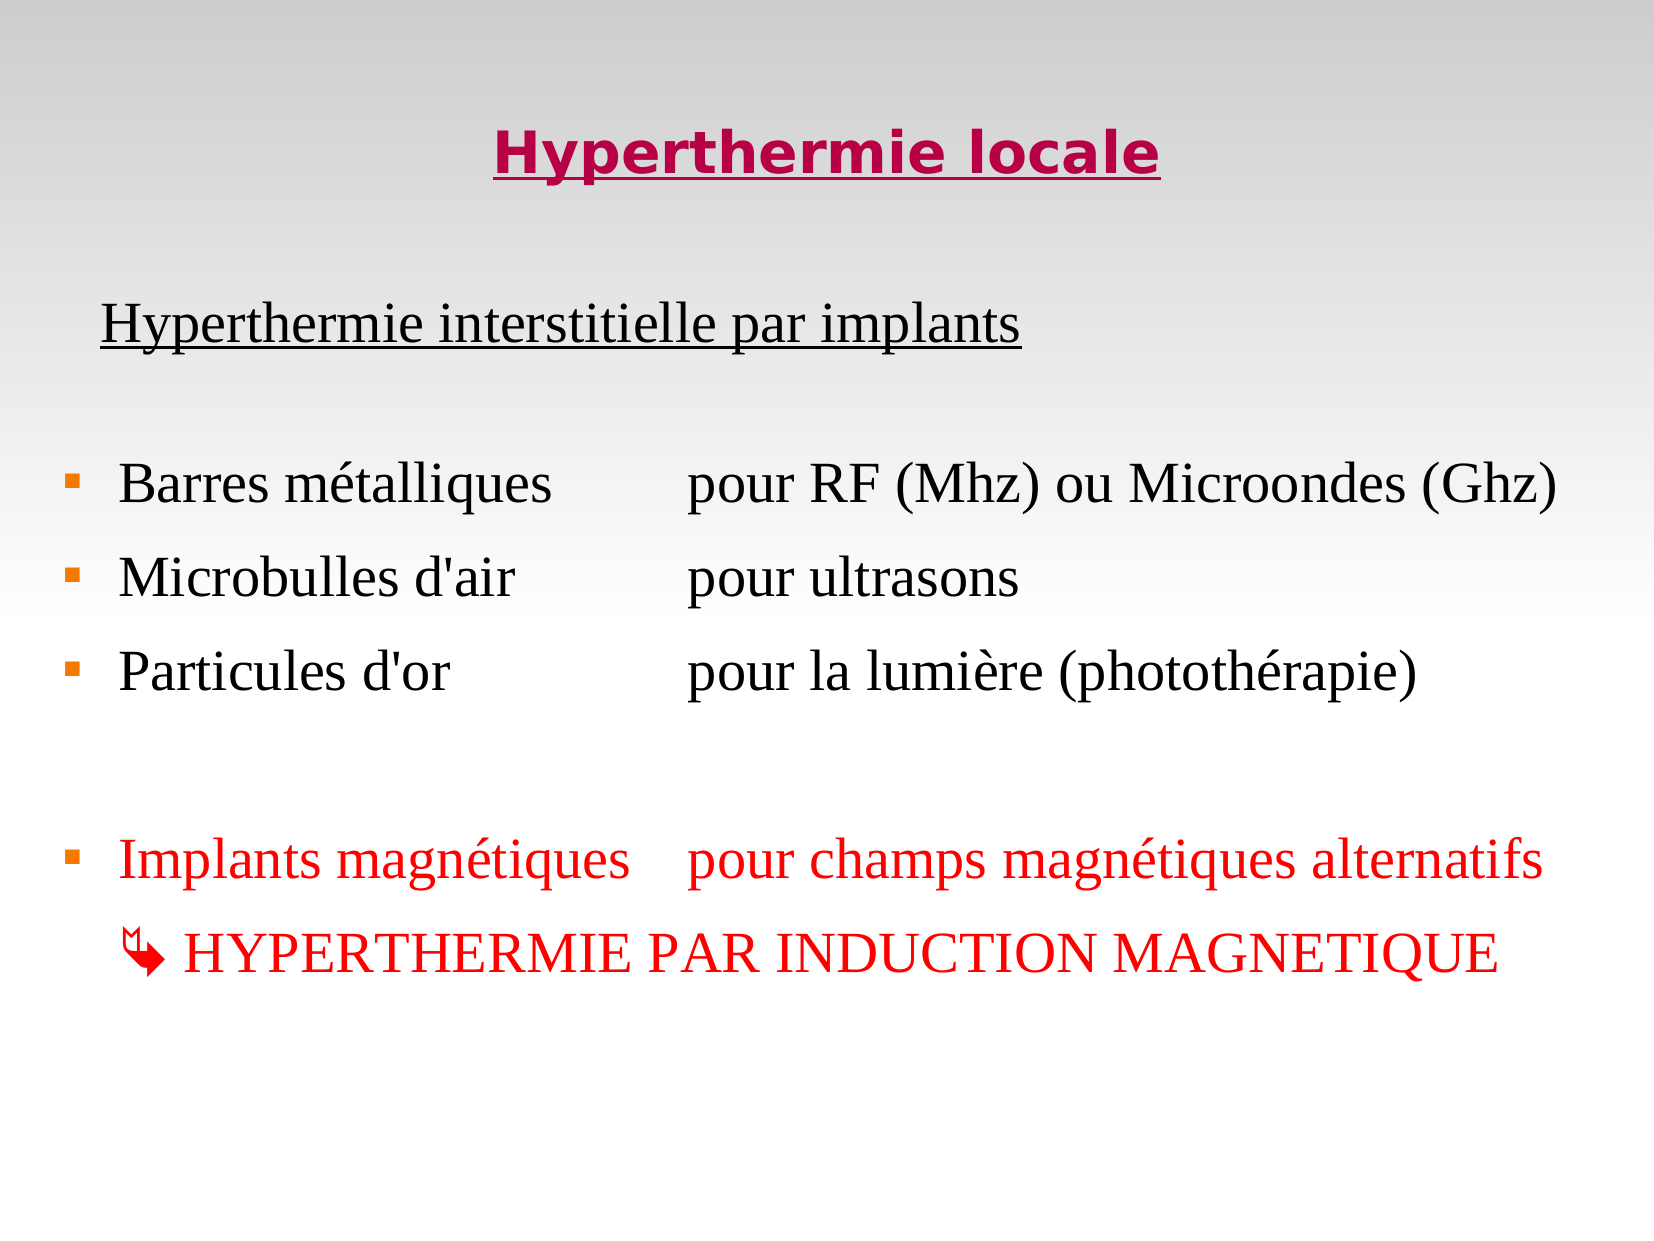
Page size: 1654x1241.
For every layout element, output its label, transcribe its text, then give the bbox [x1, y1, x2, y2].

list Hyperthermie interstitielle par implants [82, 290, 1238, 413]
title Hyperthermie locale [82, 49, 1571, 257]
list Barres métalliques pour RF (Mhz) ou Microondes (Ghz) Microbulles d'air pour ultrasons Particules d'or pour la lumière (photothérapie) Implants magnétiques pour champs magnétiques alternatifs  HYPERTHERMIE PAR INDUCTION MAGNETIQUE [29, 450, 1651, 1094]
